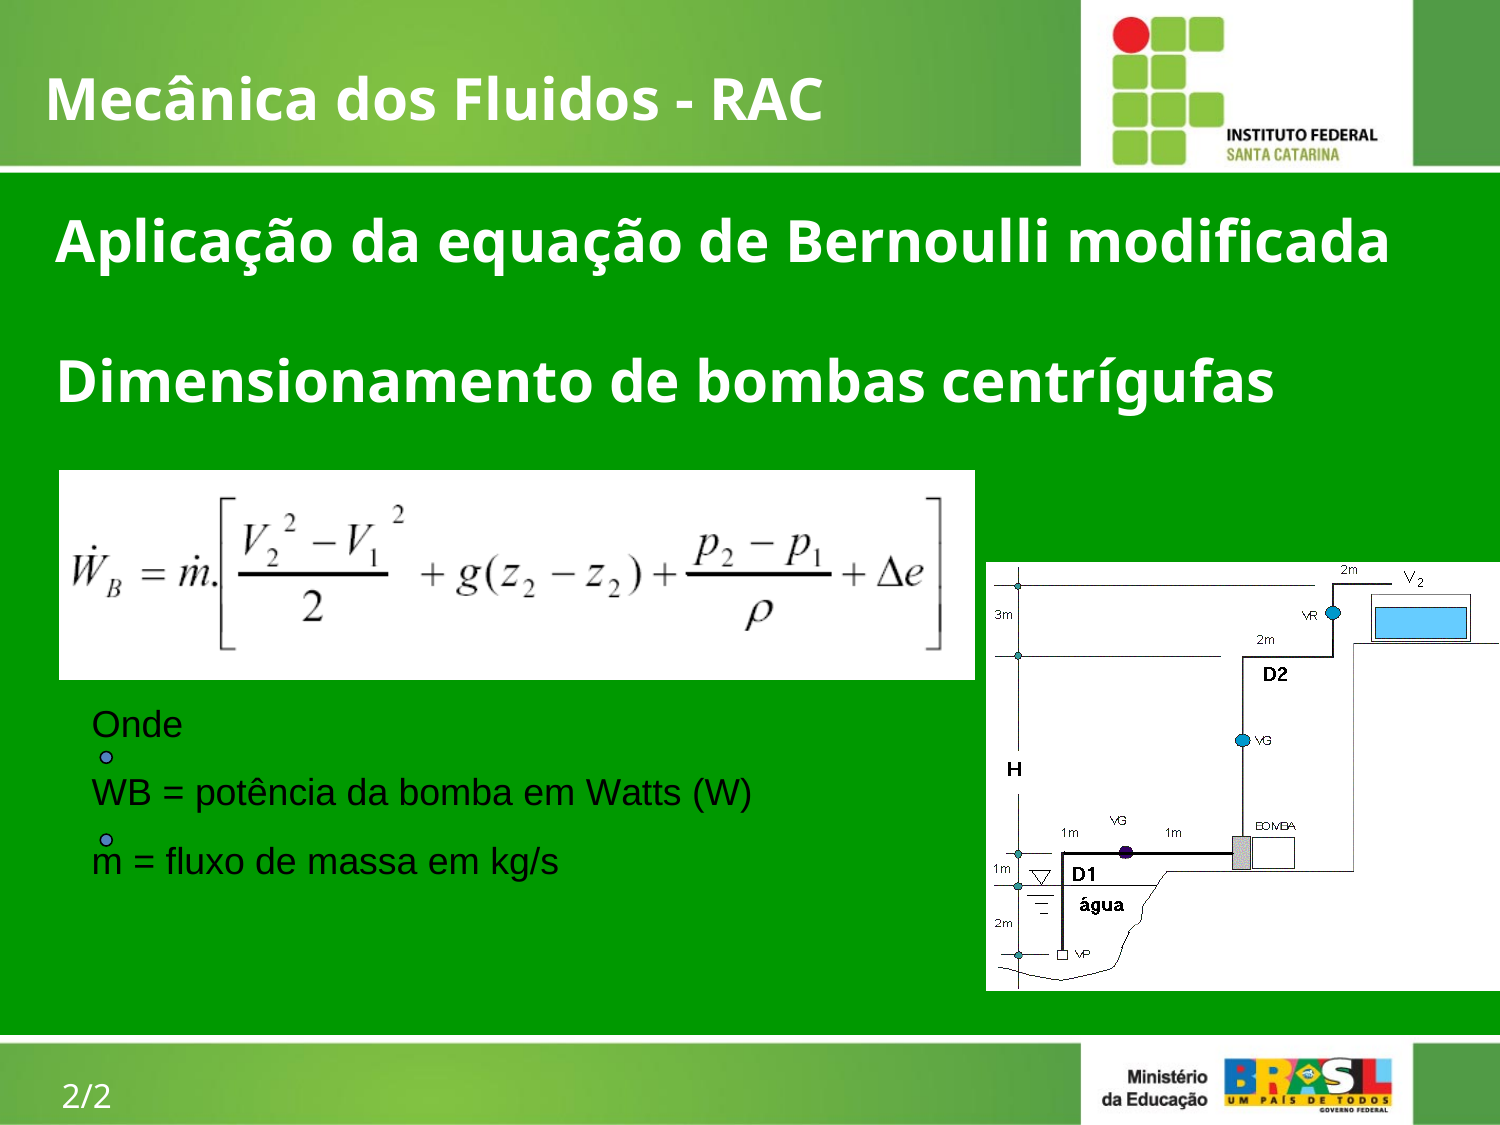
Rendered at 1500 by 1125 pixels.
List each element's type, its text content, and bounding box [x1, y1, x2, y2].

text_box 2/2 [46, 1036, 151, 1123]
picture [0, 1035, 1500, 1125]
text_box Mecânica dos Fluidos - RAC [29, 54, 928, 141]
picture [59, 470, 975, 680]
text_box Onde WB = potência da bomba em Watts (W) m = fluxo de massa em kg/s [76, 692, 857, 890]
picture [0, 0, 1500, 172]
text_box Aplicação da equação de Bernoulli modificada Dimensionamento de bombas centrígufas [41, 196, 1500, 422]
picture [986, 562, 1500, 991]
text_box [0, 172, 1500, 1035]
